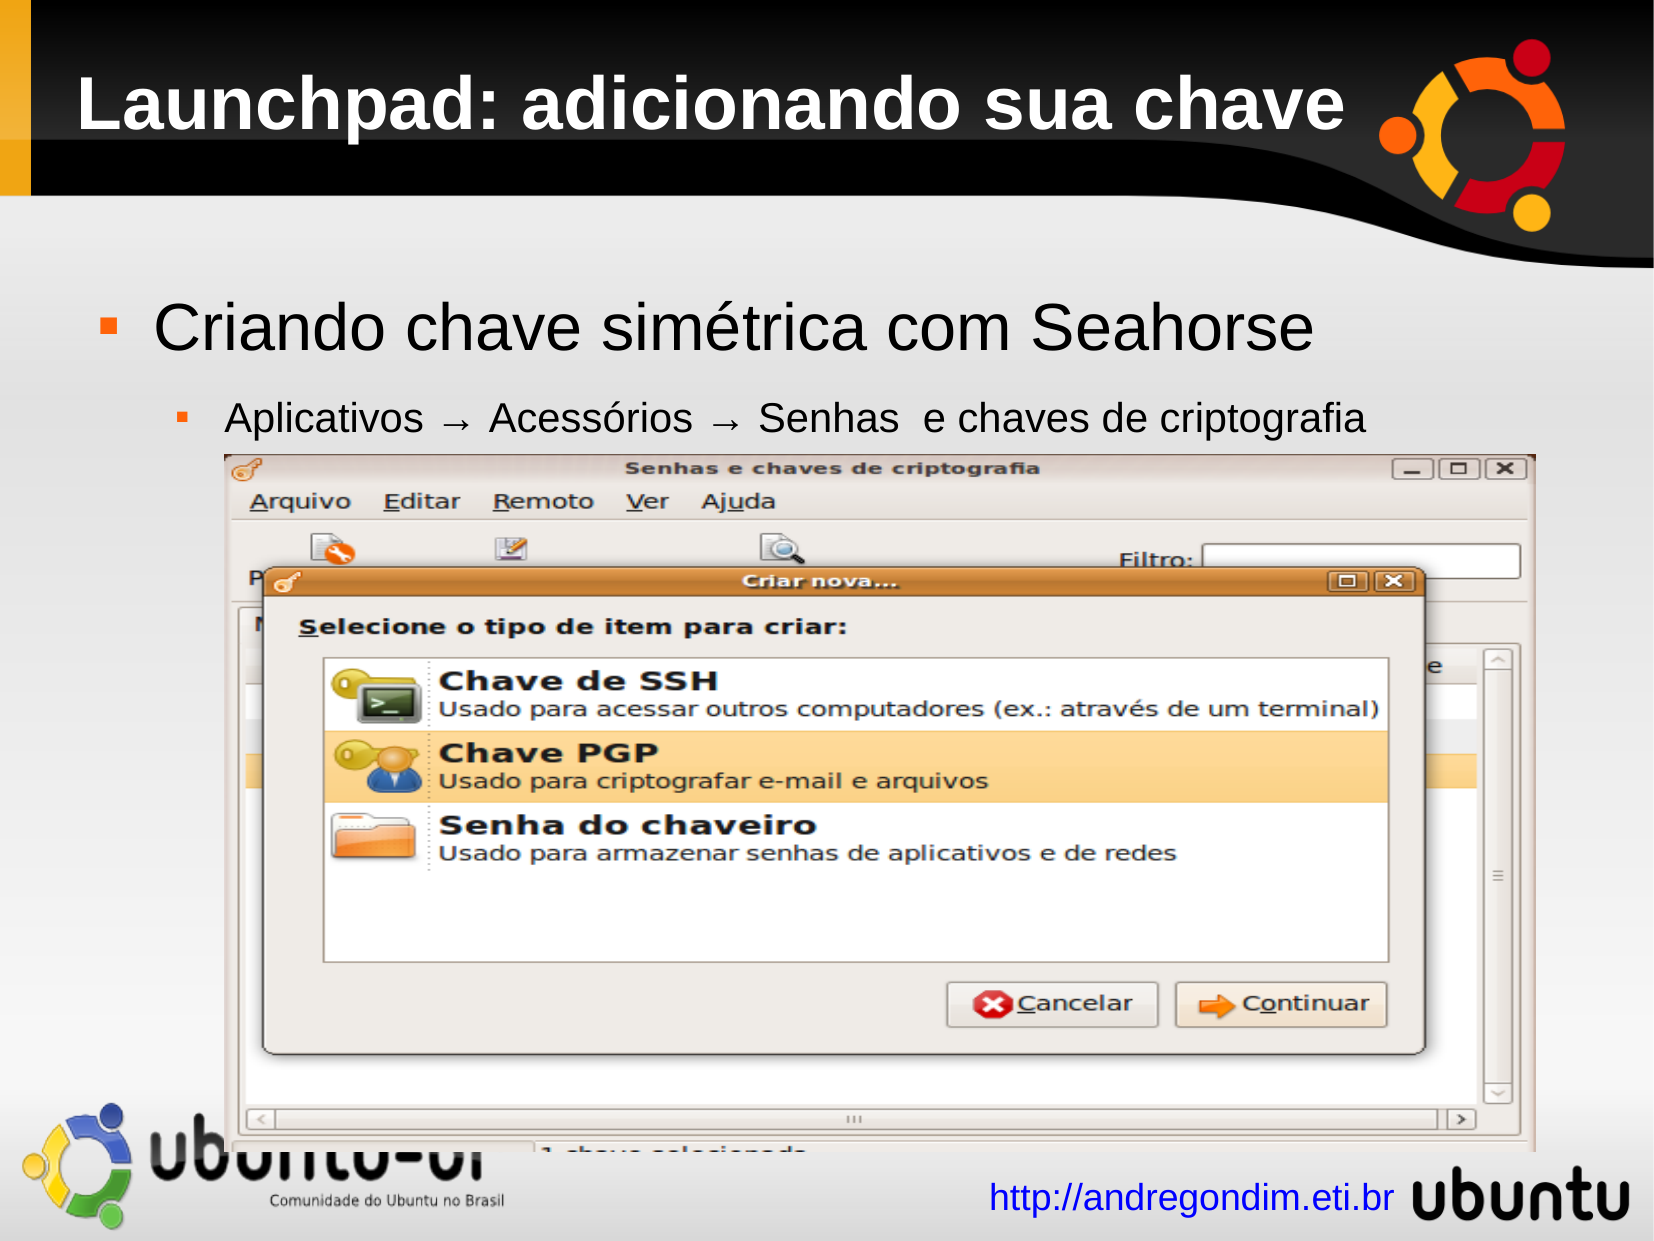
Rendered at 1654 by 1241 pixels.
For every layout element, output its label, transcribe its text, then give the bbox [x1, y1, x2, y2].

title Launchpad: adicionando sua chave [76, 7, 1565, 200]
picture [0, 0, 1654, 1241]
list Criando chave simétrica com Seahorse Aplicativos → Acessórios → Senhas e chaves de criptografia [82, 290, 1571, 1094]
